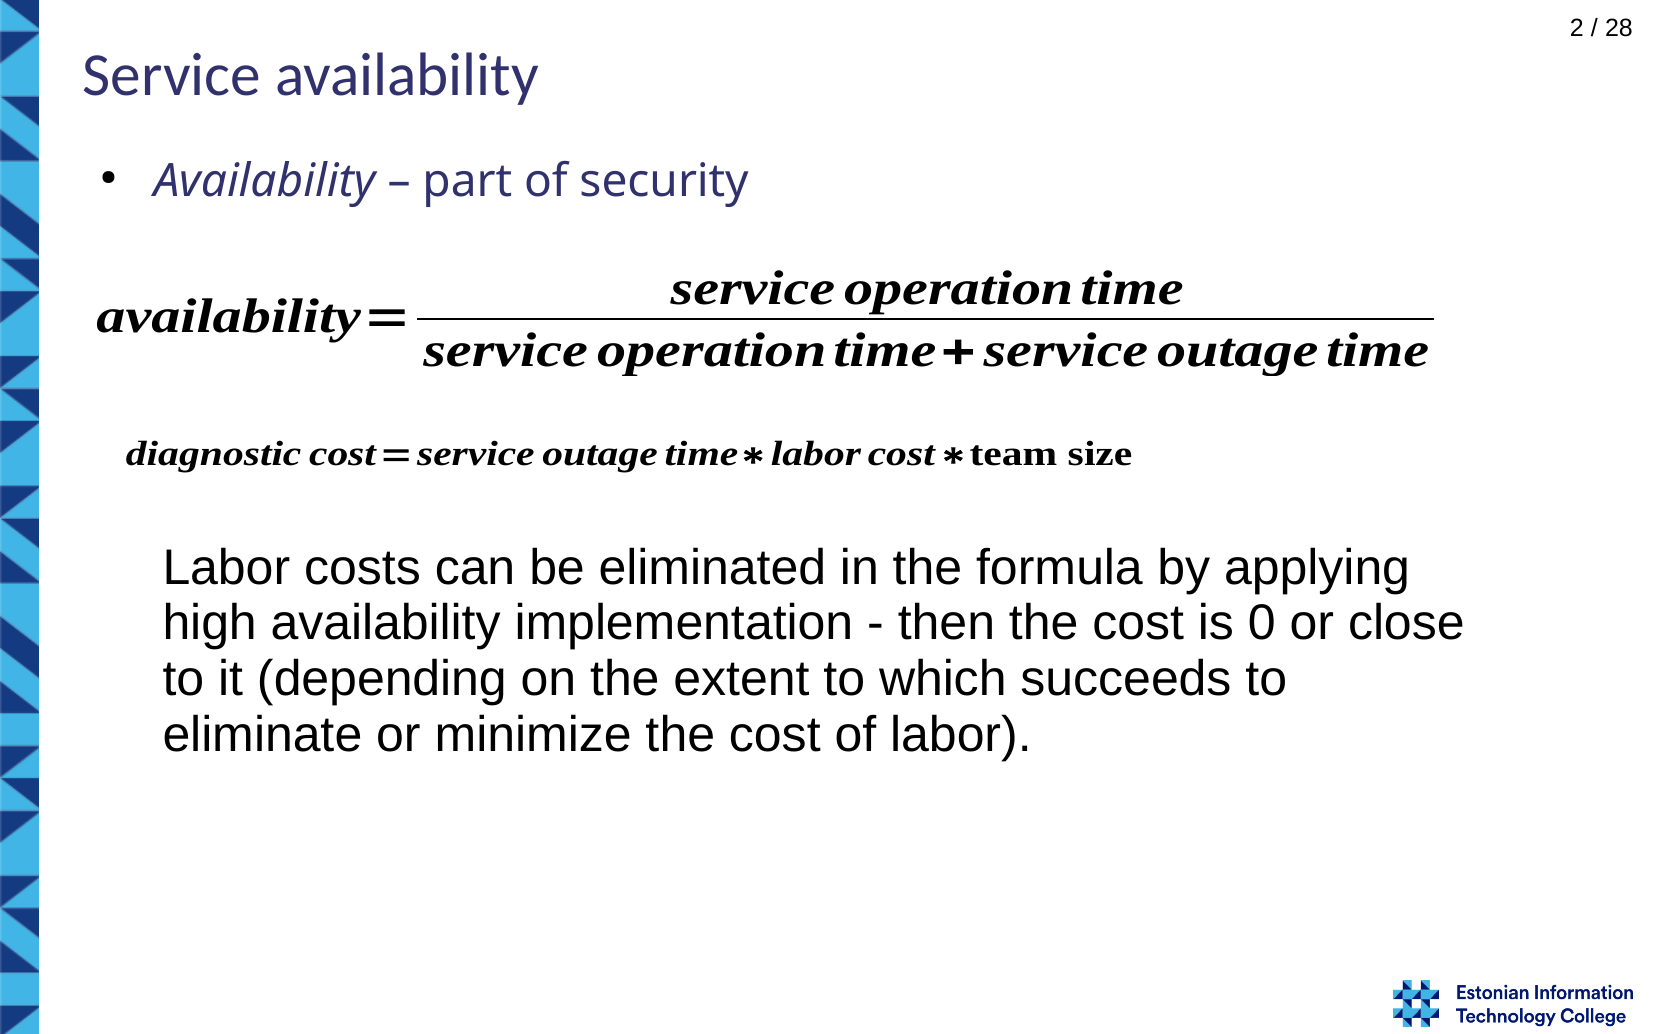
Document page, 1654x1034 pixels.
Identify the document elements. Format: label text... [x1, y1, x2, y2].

chart [118, 434, 1141, 473]
picture [1393, 980, 1633, 1027]
text_box Labor costs can be eliminated in the formula by applying high availability implementation - then the cost is 0 or close to it (depending on the extent to which succeeds to eliminate or minimize the cost of labor). [147, 531, 1506, 770]
chart [88, 261, 1443, 376]
list Availability – part of security [82, 147, 1625, 251]
title Service availability [82, 41, 1571, 119]
